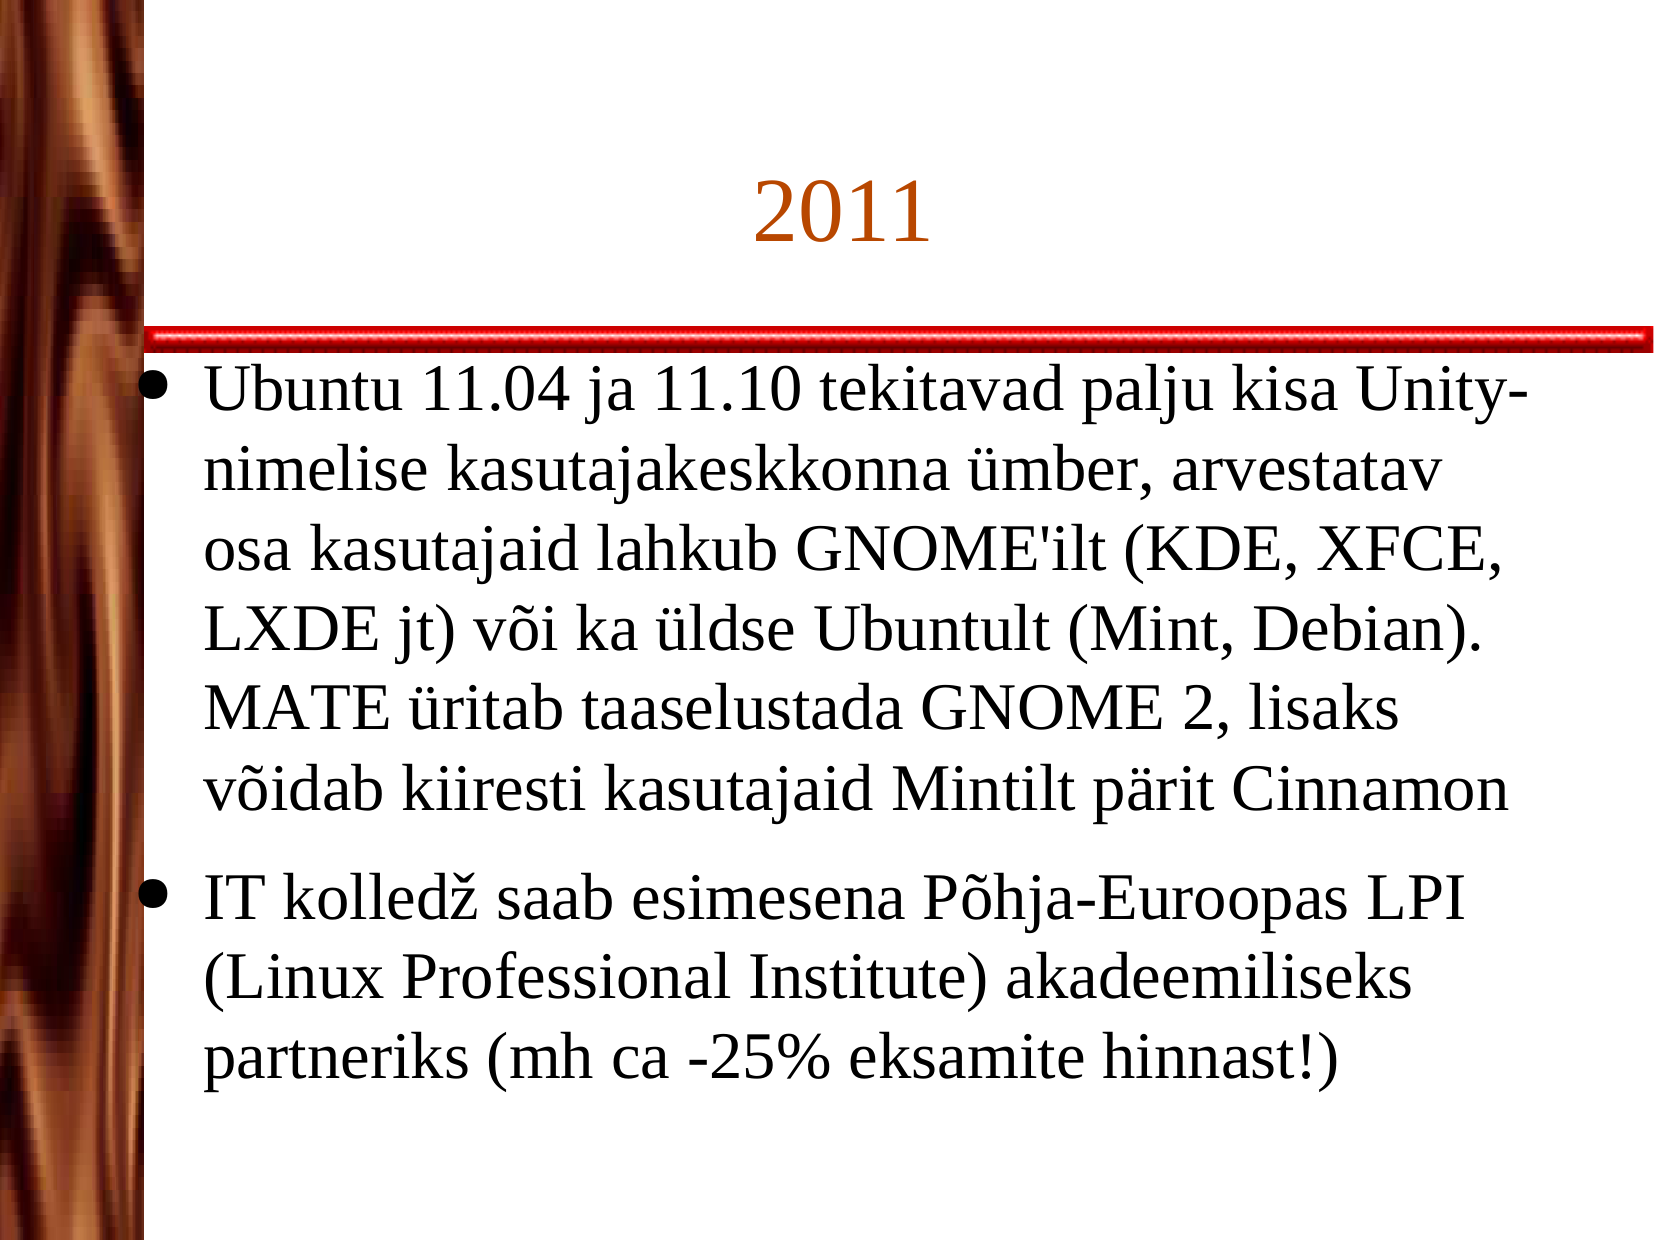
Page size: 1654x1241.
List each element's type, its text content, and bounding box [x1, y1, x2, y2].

list Ubuntu 11.04 ja 11.10 tekitavad palju kisa Unity-nimelise kasutajakeskkonna ümber, arvestatav osa kasutajaid lahkub GNOME'ilt (KDE, XFCE, LXDE jt) või ka üldse Ubuntult (Mint, Debian). MATE üritab taaselustada GNOME 2, lisaks võidab kiiresti kasutajaid Mintilt pärit Cinnamon IT kolledž saab esimesena Põhja-Euroopas LPI (Linux Professional Institute) akadeemiliseks partneriks (mh ca -25% eksamite hinnast!) [121, 344, 1533, 1164]
title 2011 [121, 100, 1533, 312]
picture [0, 0, 1654, 1240]
